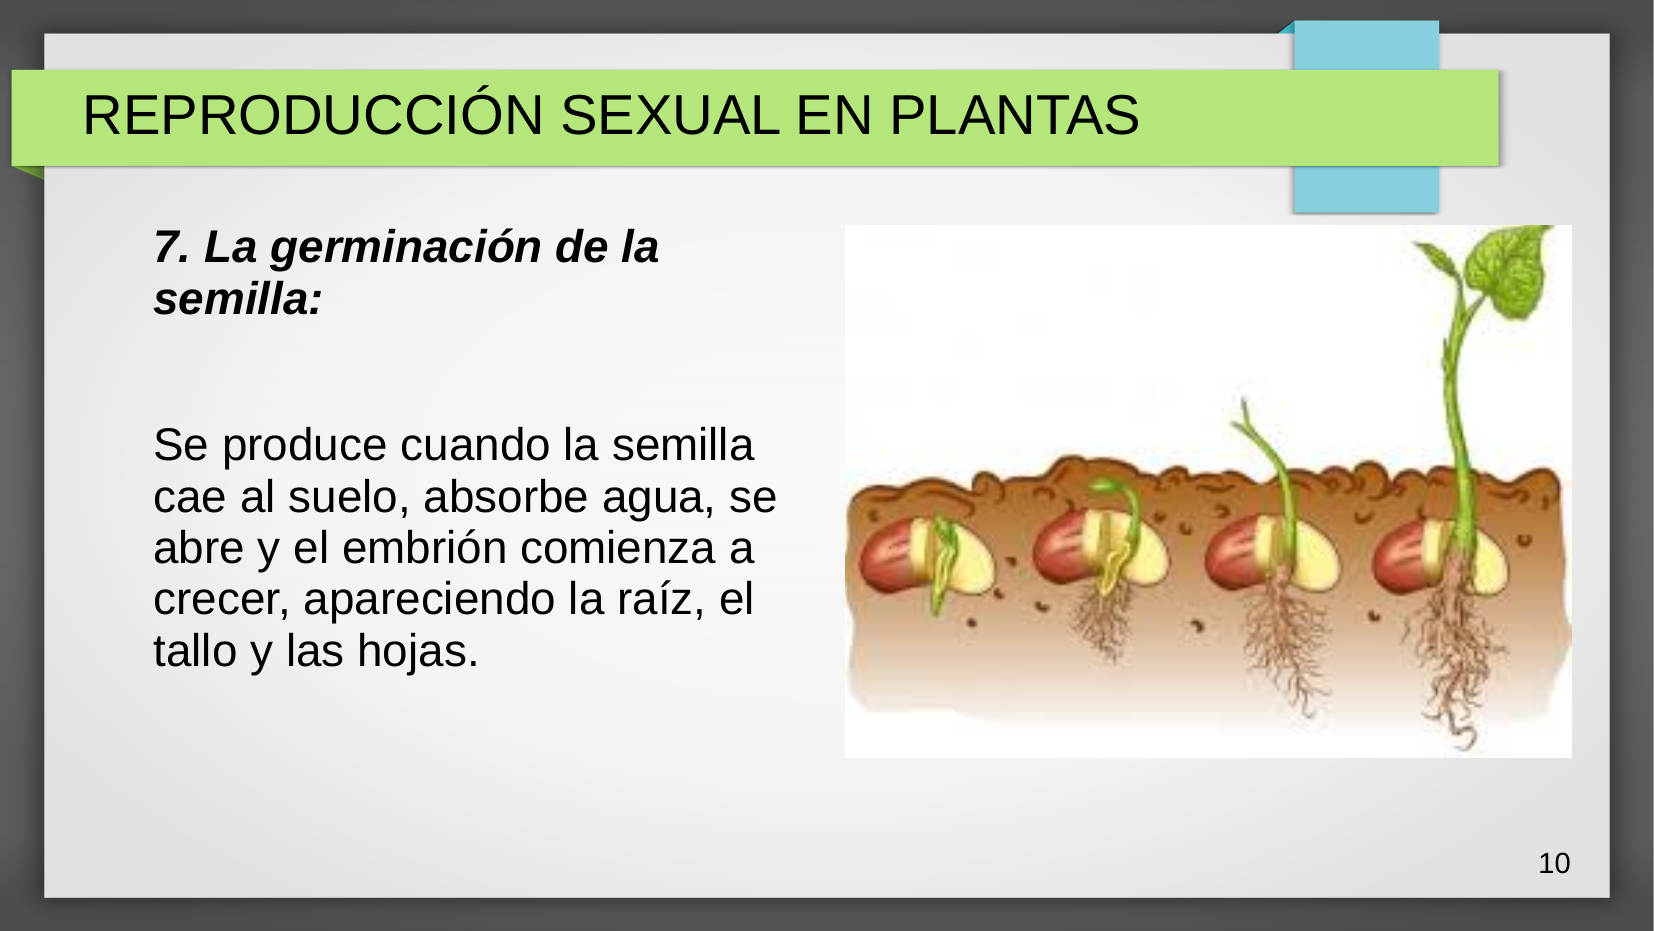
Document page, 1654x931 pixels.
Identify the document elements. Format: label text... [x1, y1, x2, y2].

list 7. La germinación de la semilla: Se produce cuando la semilla cae al suelo, absorbe agua, se abre y el embrión comienza a crecer, apareciendo la raíz, el tallo y las hojas. [82, 221, 809, 761]
title REPRODUCCIÓN SEXUAL EN PLANTAS [82, 70, 1264, 160]
picture [0, 0, 1654, 931]
